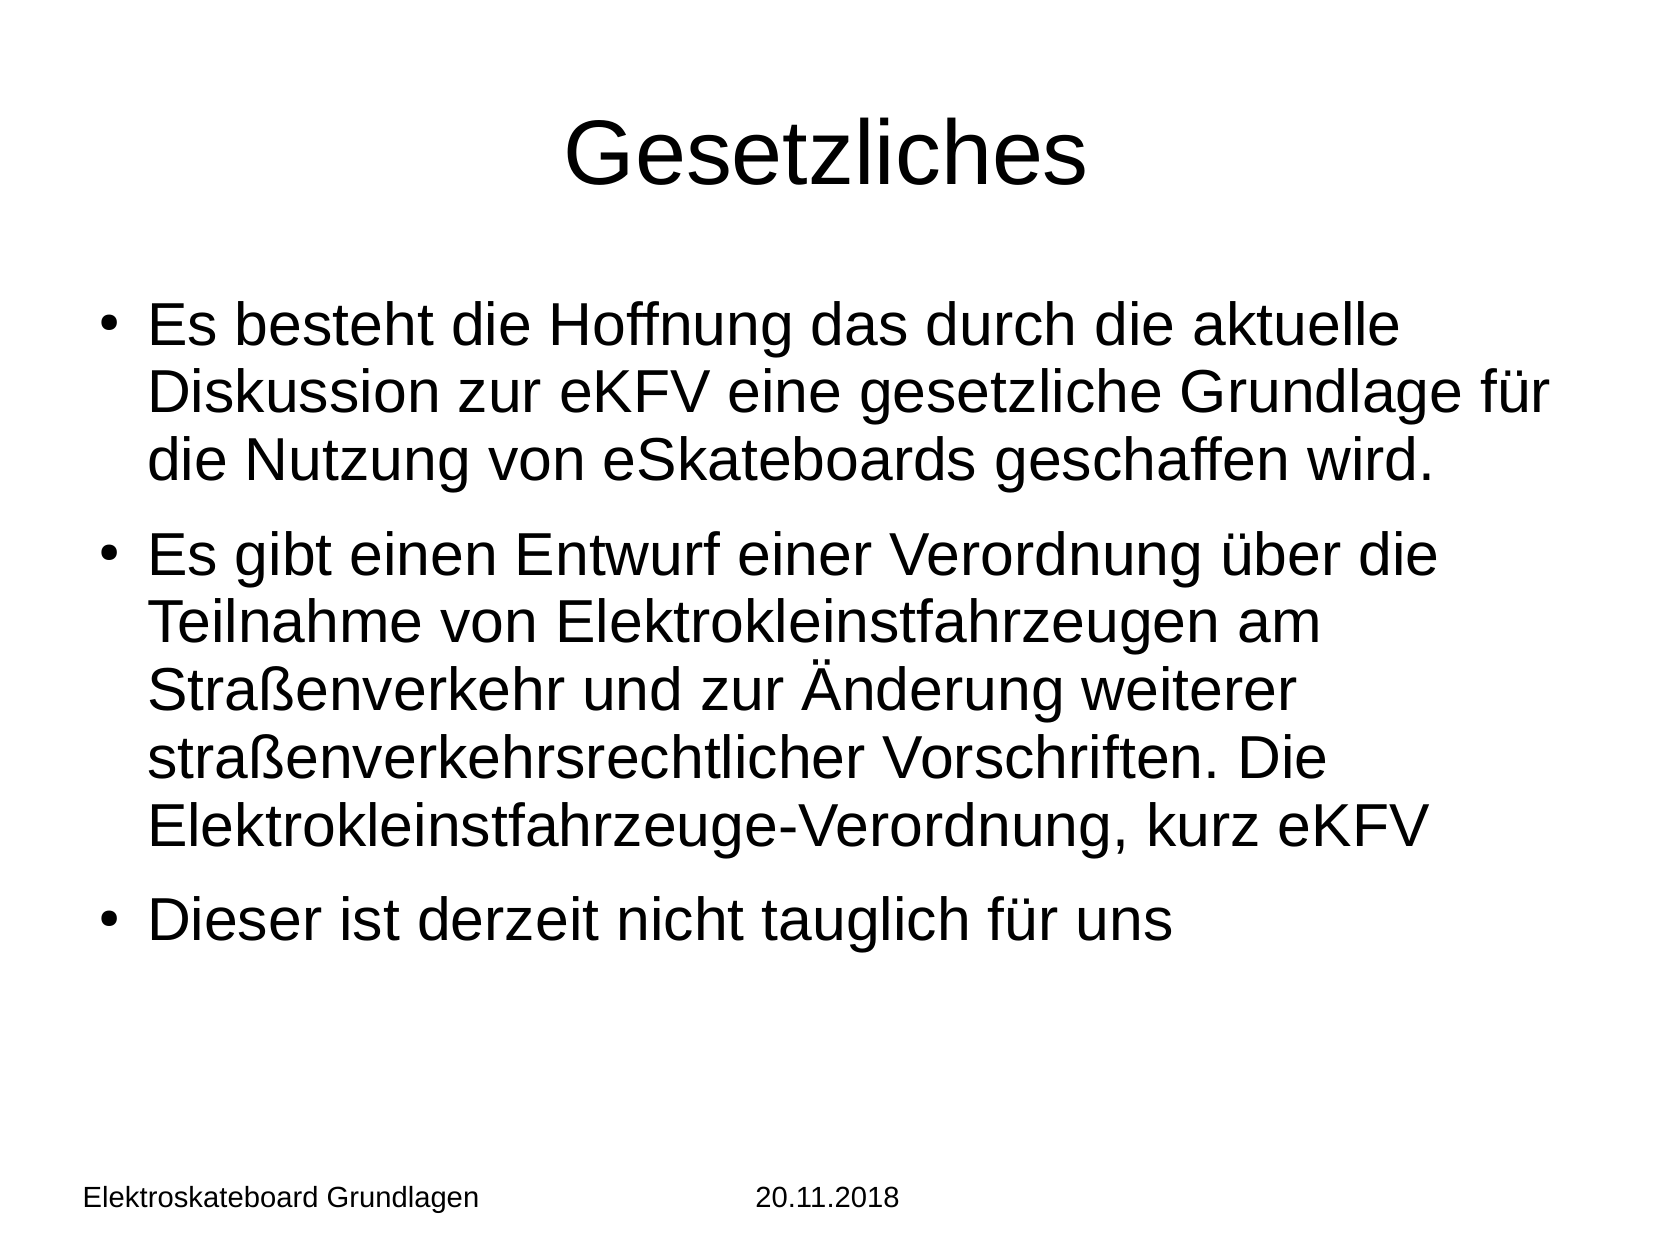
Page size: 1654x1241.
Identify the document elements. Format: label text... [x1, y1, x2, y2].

list Es besteht die Hoffnung das durch die aktuelle Diskussion zur eKFV eine gesetzliche Grundlage für die Nutzung von eSkateboards geschaffen wird. Es gibt einen Entwurf einer Verordnung über die Teilnahme von Elektrokleinstfahrzeugen am Straßenverkehr und zur Änderung weiterer straßenverkehrsrechtlicher Vorschriften. Die Elektrokleinstfahrzeuge-Verordnung, kurz eKFV Dieser ist derzeit nicht tauglich für uns [82, 290, 1571, 1010]
title Gesetzliches [82, 49, 1571, 257]
